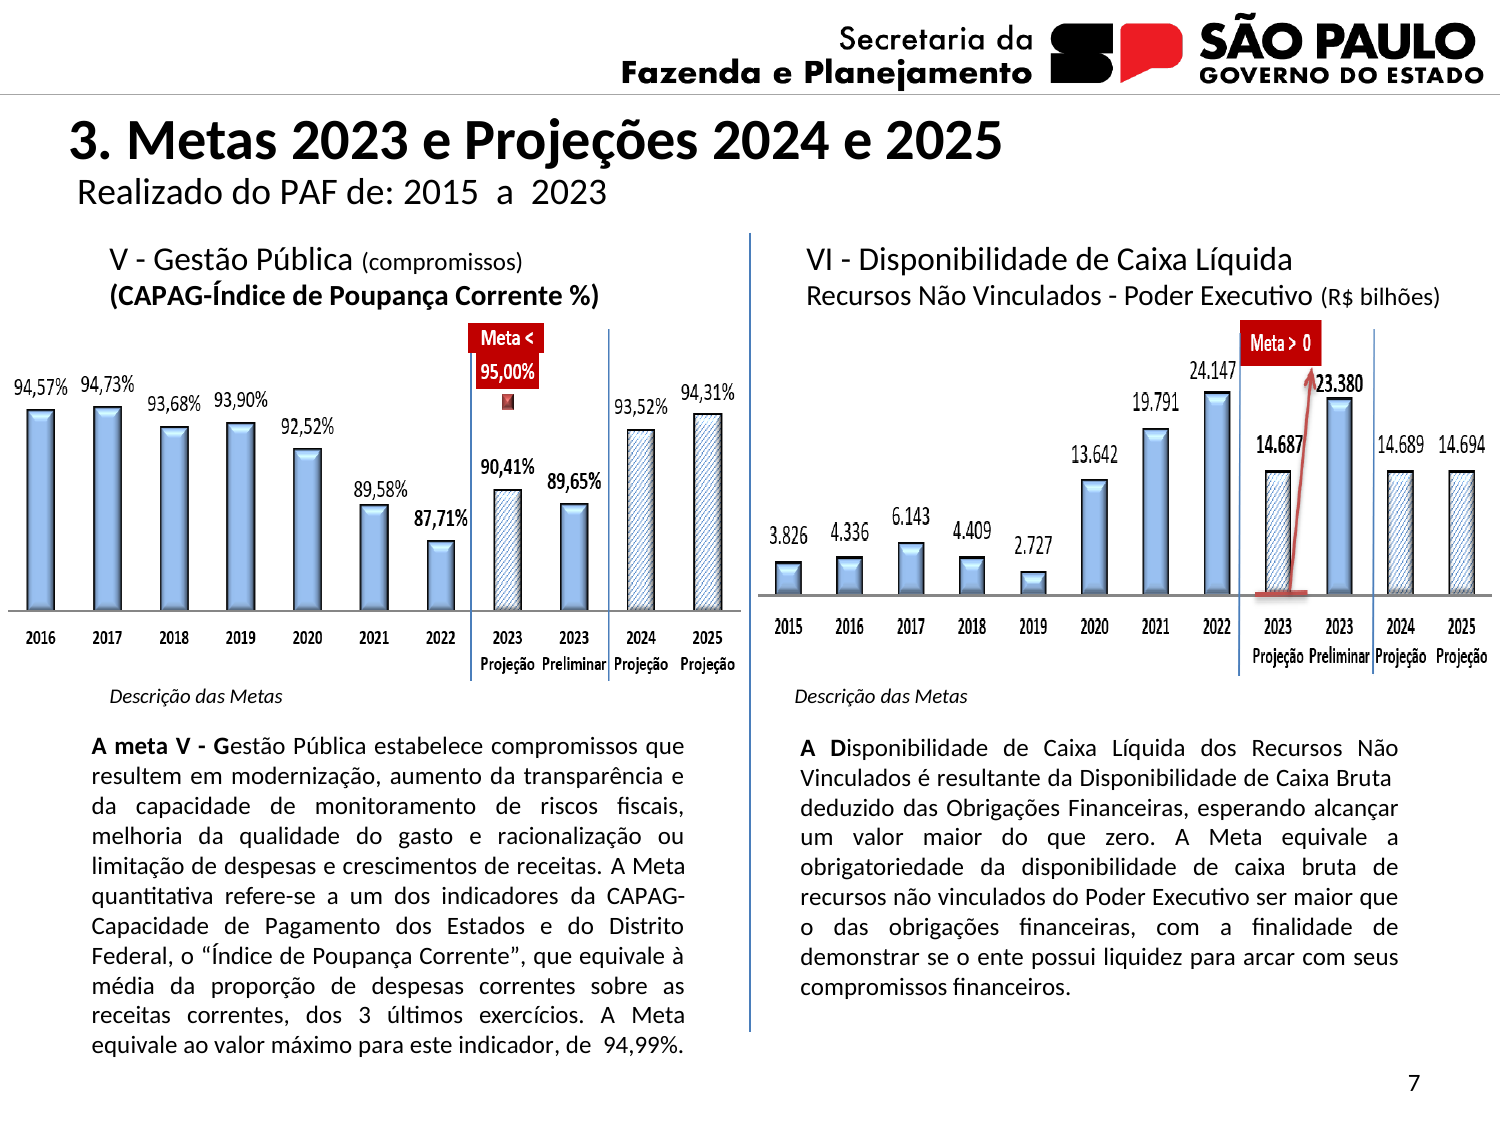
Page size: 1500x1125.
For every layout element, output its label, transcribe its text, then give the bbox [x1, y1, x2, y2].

text_box VI - Disponibilidade de Caixa Líquida Recursos Não Vinculados - Poder Executivo (R$ bilhões) [791, 229, 1459, 320]
picture [6, 323, 746, 681]
text_box Descrição das Metas [94, 681, 491, 717]
text_box Realizado do PAF de: 2015 a 2023 [62, 180, 1138, 220]
text_box A meta V - Gestão Pública estabelece compromissos que resultem em modernização, aumento da transparência e da capacidade de monitoramento de riscos fiscais, melhoria da qualidade do gasto e racionalização ou limitação de despesas e crescimentos de receitas. A Meta quantitativa refere-se a um dos indicadores da CAPAG-Capacidade de Pagamento dos Estados e do Distrito Federal, o “Índice de Poupança Corrente”, que equivale à média da proporção de despesas correntes sobre as receitas correntes, dos 3 últimos exercícios. A Meta equivale ao valor máximo para este indicador, de 94,99%. [77, 722, 706, 1067]
text_box V - Gestão Pública (compromissos) (CAPAG-Índice de Poupança Corrente %) [94, 229, 750, 319]
picture [757, 320, 1494, 676]
text_box 7 [1392, 1058, 1457, 1105]
text_box 3. Metas 2023 e Projeções 2024 e 2025 [53, 93, 1235, 180]
text_box A Disponibilidade de Caixa Líquida dos Recursos Não Vinculados é resultante da Disponibilidade de Caixa Bruta deduzido das Obrigações Financeiras, esperando alcançar um valor maior do que zero. A Meta equivale a obrigatoriedade da disponibilidade de caixa bruta de recursos não vinculados do Poder Executivo ser maior que o das obrigações financeiras, com a finalidade de demonstrar se o ente possui liquidez para arcar com seus compromissos financeiros. [785, 724, 1426, 1008]
text_box Descrição das Metas [779, 676, 1176, 717]
